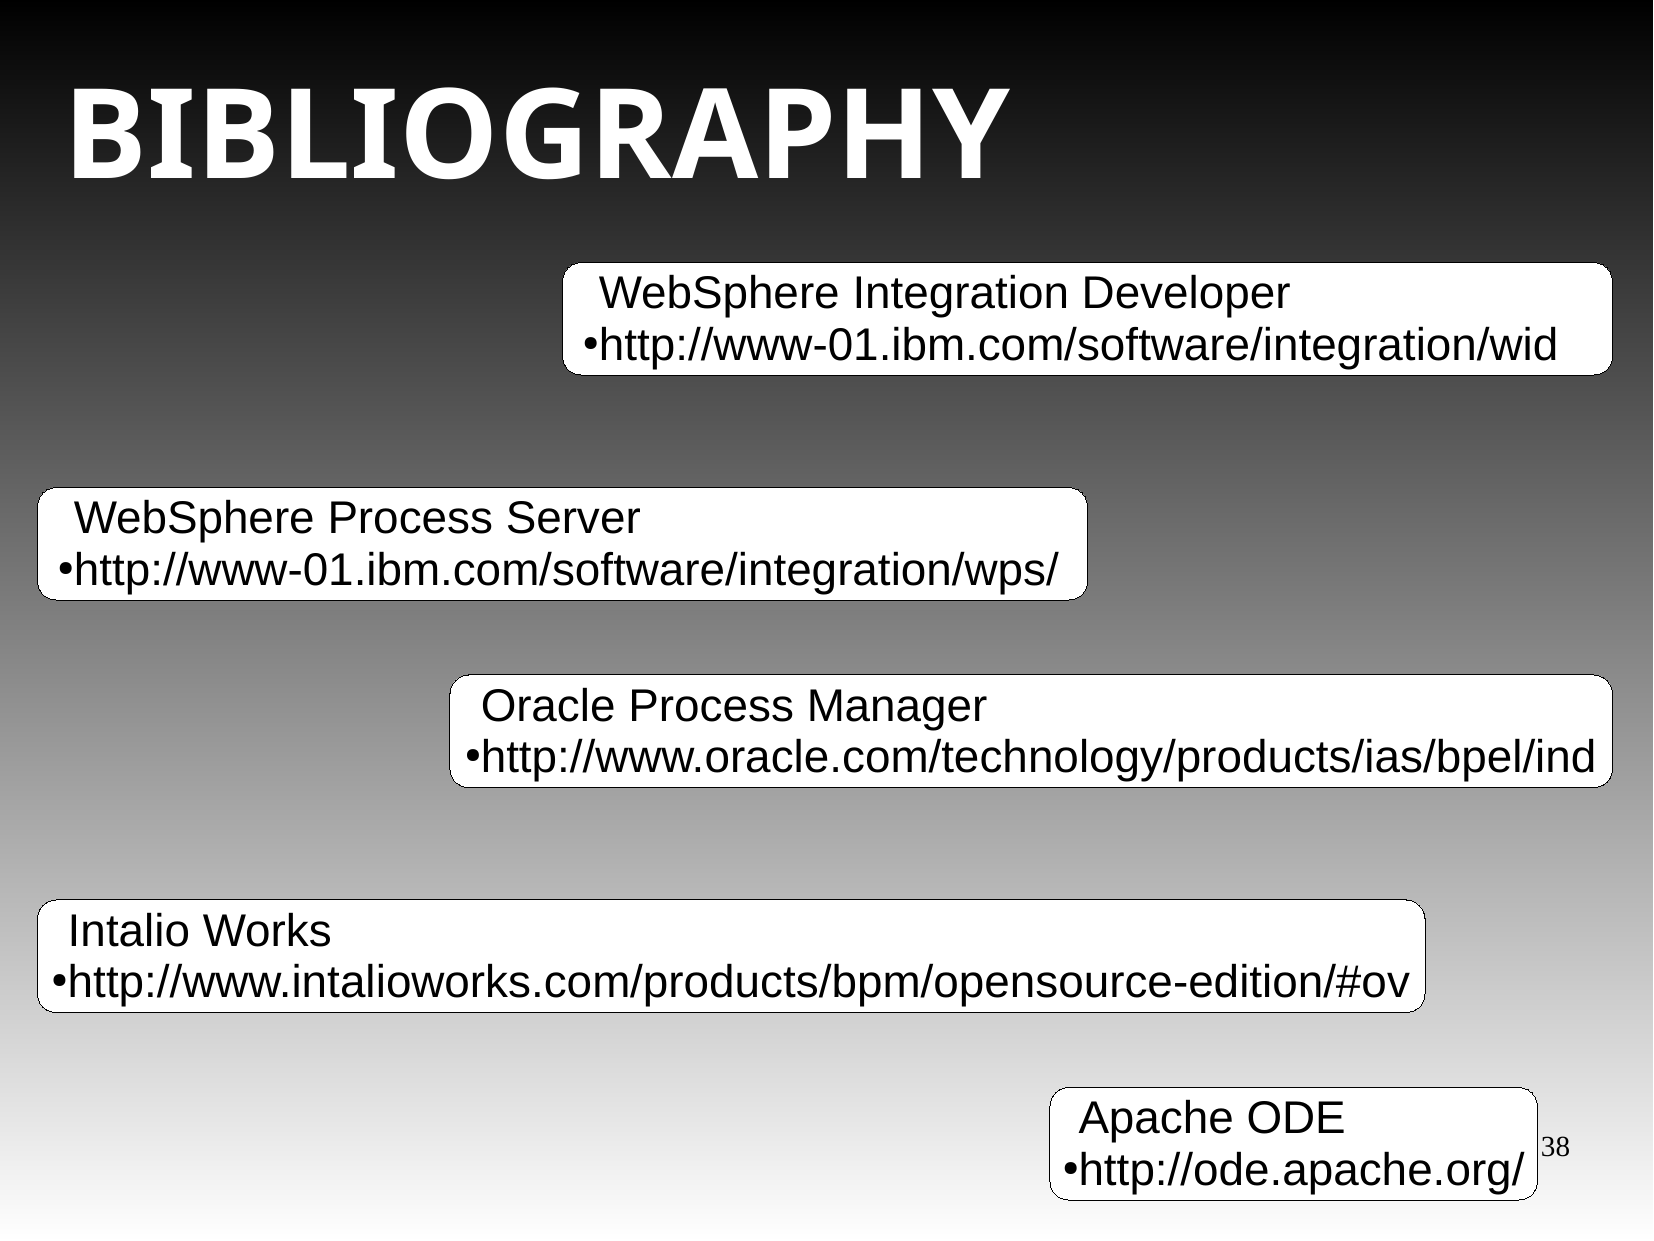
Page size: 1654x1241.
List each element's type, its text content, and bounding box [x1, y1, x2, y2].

text_box Oracle Process Manager http://www.oracle.com/technology/products/ias/bpel/ind [449, 674, 1613, 788]
text_box Intalio Works http://www.intalioworks.com/products/bpm/opensource-edition/#ov [37, 899, 1426, 1013]
text_box BIBLIOGRAPHY [48, 37, 1163, 258]
text_box Apache ODE http://ode.apache.org/ [1049, 1087, 1538, 1201]
text_box WebSphere Integration Developer http://www-01.ibm.com/software/integration/wid [562, 262, 1613, 376]
text_box WebSphere Process Server http://www-01.ibm.com/software/integration/wps/ [37, 487, 1088, 601]
